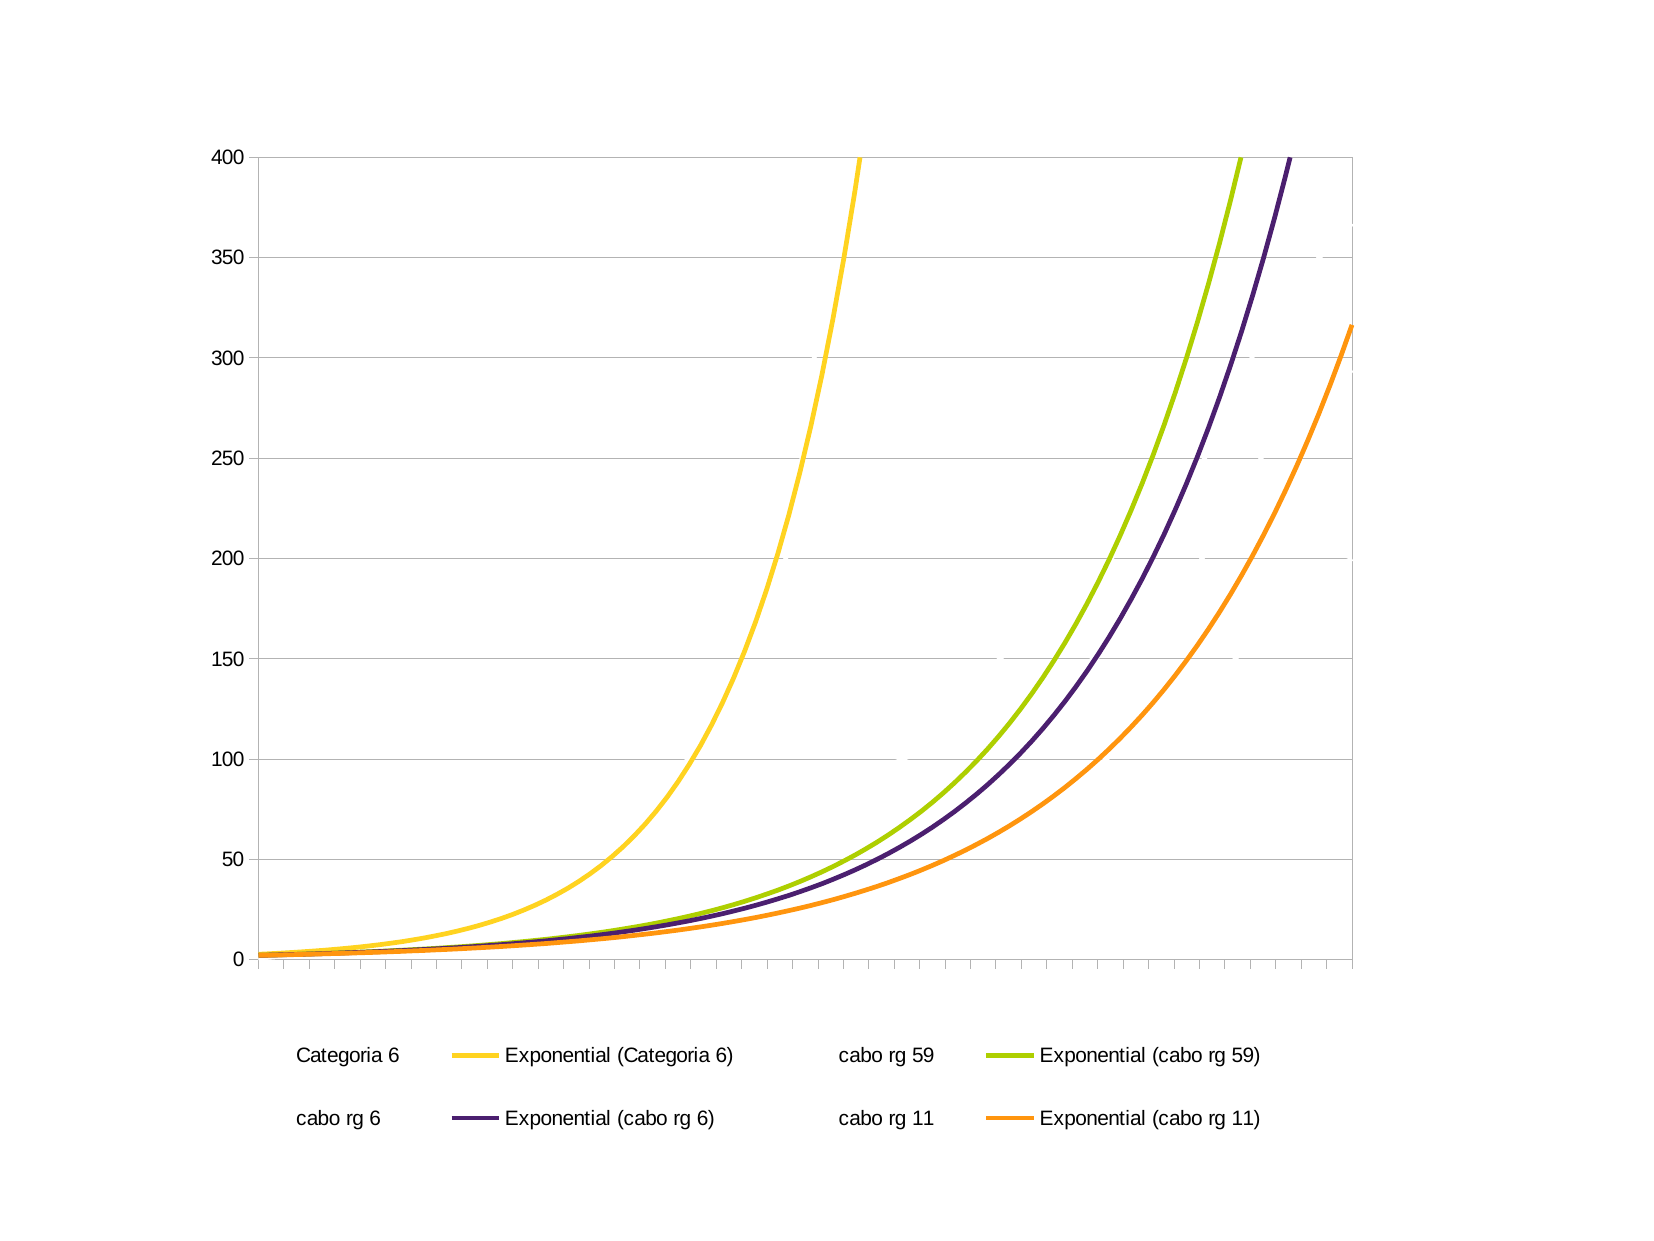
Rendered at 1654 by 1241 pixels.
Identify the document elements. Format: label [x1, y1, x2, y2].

chart [165, 130, 1501, 1170]
